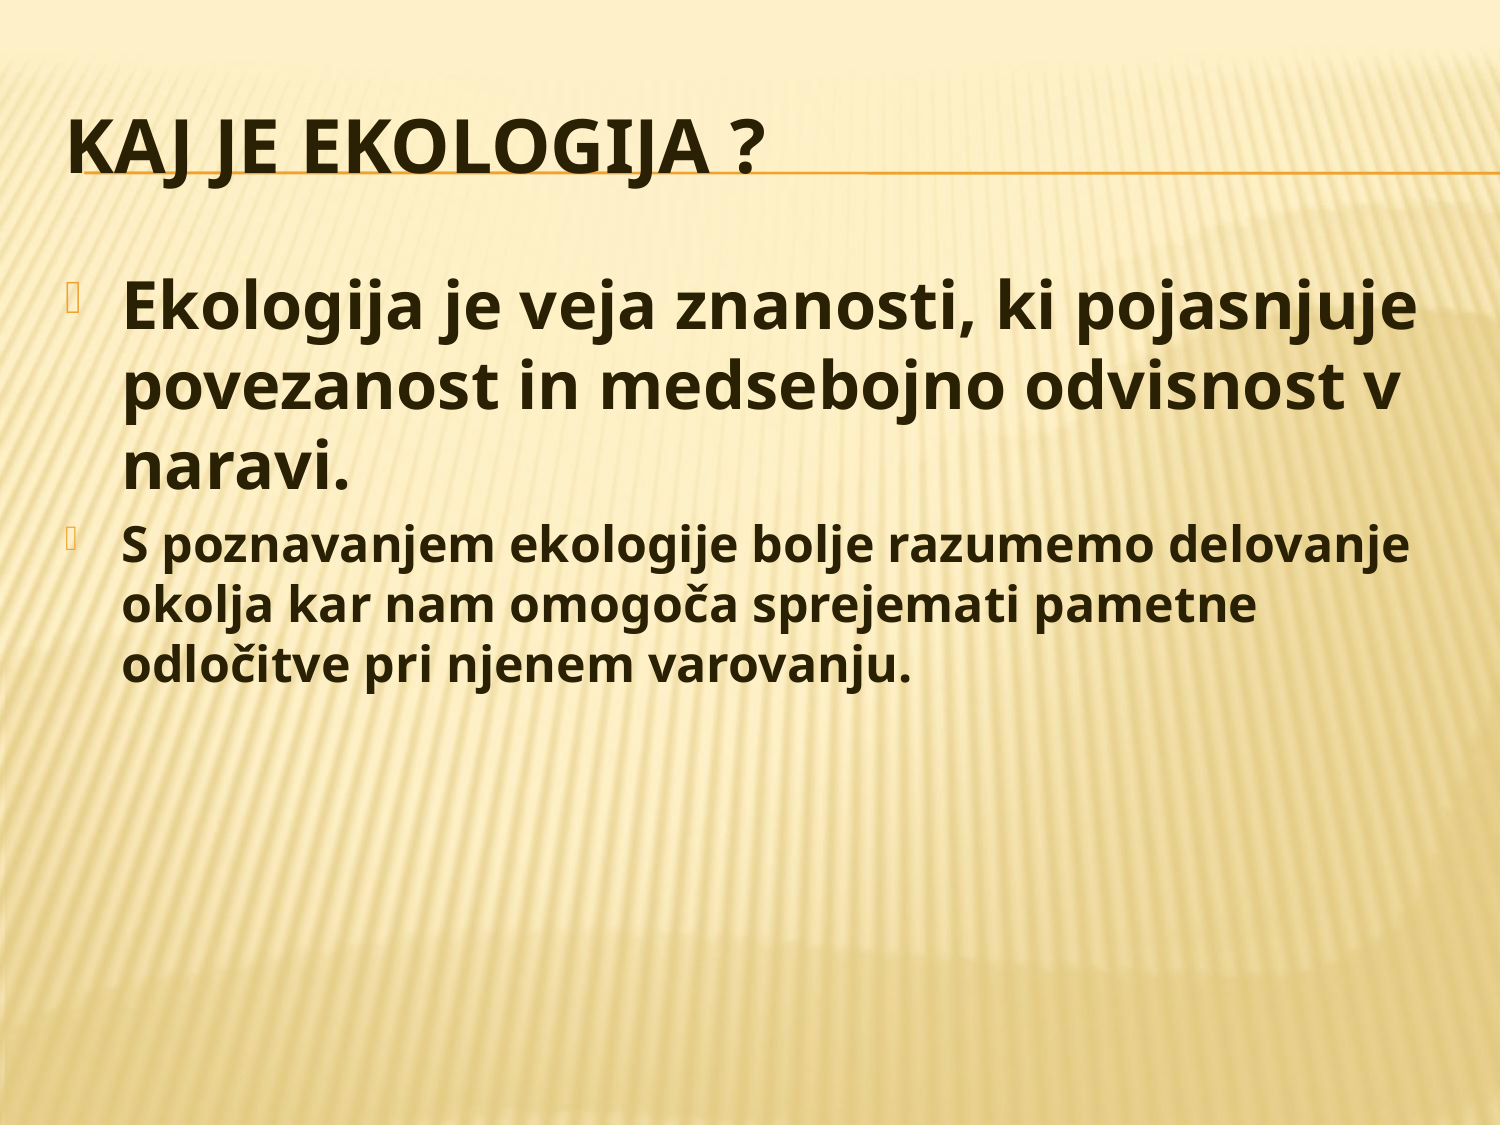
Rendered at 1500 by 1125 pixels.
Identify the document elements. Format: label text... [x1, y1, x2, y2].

picture [0, 0, 1500, 1125]
title Kaj je ekologija ? [50, 75, 1475, 213]
list Ekologija je veja znanosti, ki pojasnjuje povezanost in medsebojno odvisnost v naravi. S poznavanjem ekologije bolje razumemo delovanje okolja kar nam omogoča sprejemati pametne odločitve pri njenem varovanju. [50, 254, 1475, 998]
